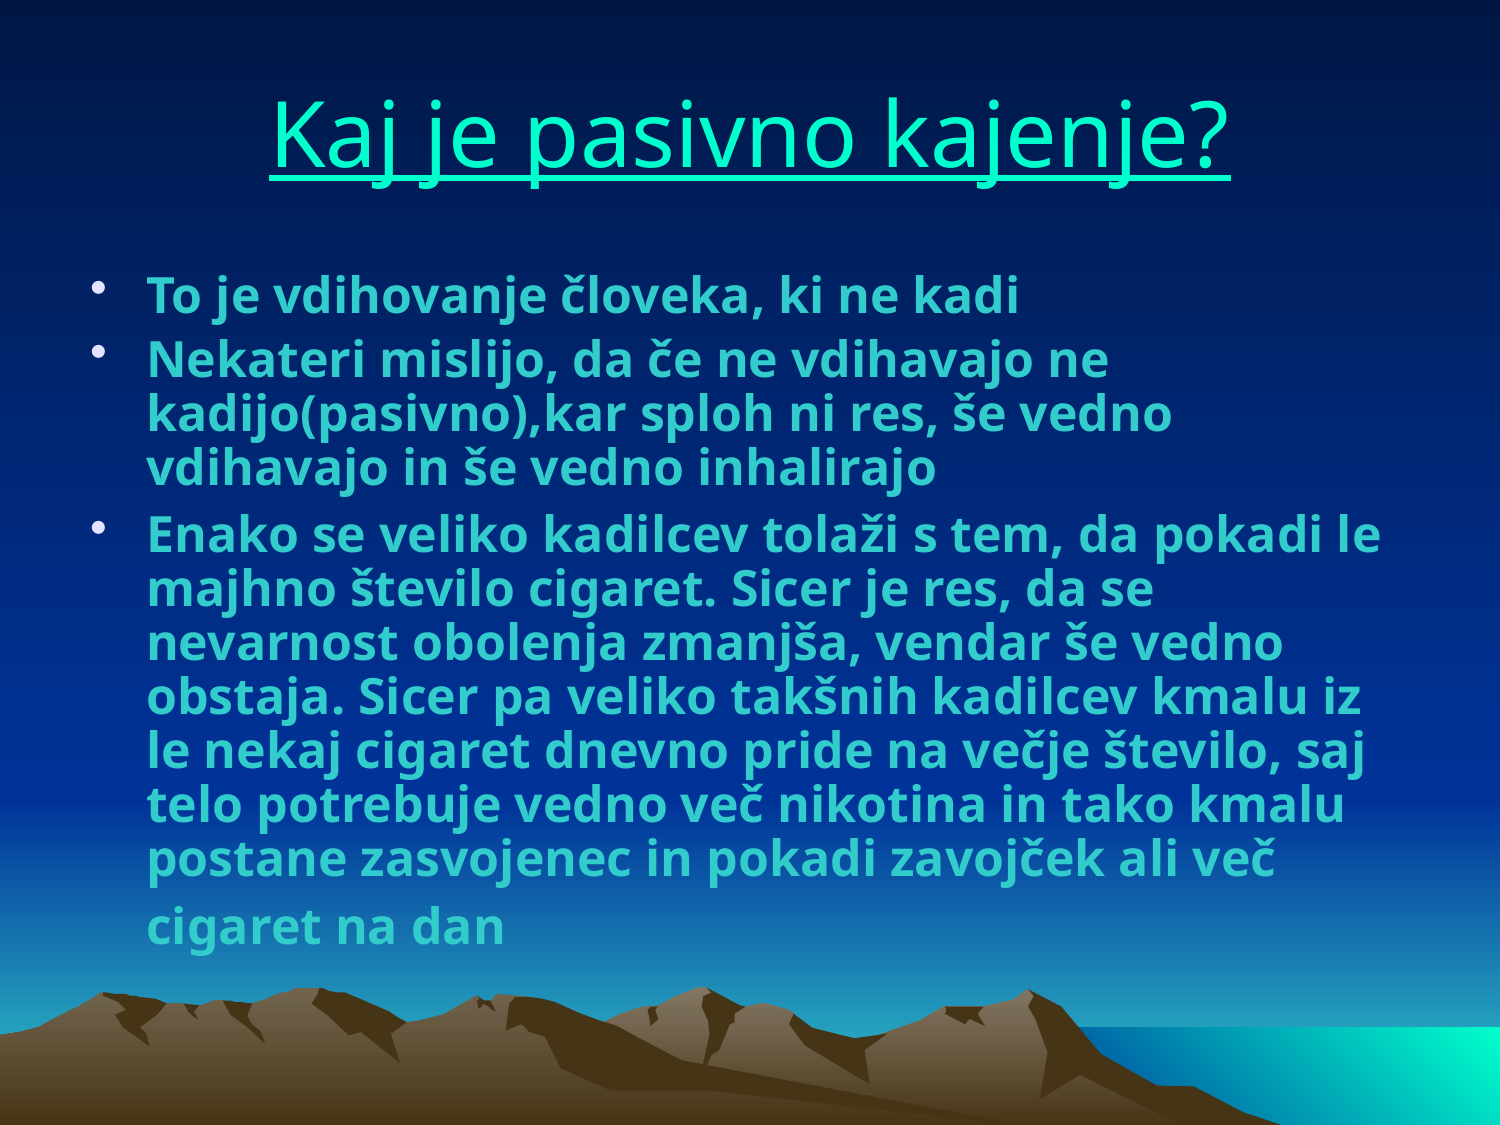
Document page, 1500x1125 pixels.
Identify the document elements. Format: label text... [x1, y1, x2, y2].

title Kaj je pasivno kajenje? [75, 37, 1425, 225]
list To je vdihovanje človeka, ki ne kadi Nekateri mislijo, da če ne vdihavajo ne kadijo(pasivno),kar sploh ni res, še vedno vdihavajo in še vedno inhalirajo Enako se veliko kadilcev tolaži s tem, da pokadi le majhno število cigaret. Sicer je res, da se nevarnost obolenja zmanjša, vendar še vedno obstaja. Sicer pa veliko takšnih kadilcev kmalu iz le nekaj cigaret dnevno pride na večje število, saj telo potrebuje vedno več nikotina in tako kmalu postane zasvojenec in pokadi zavojček ali več cigaret na dan [75, 262, 1425, 1000]
